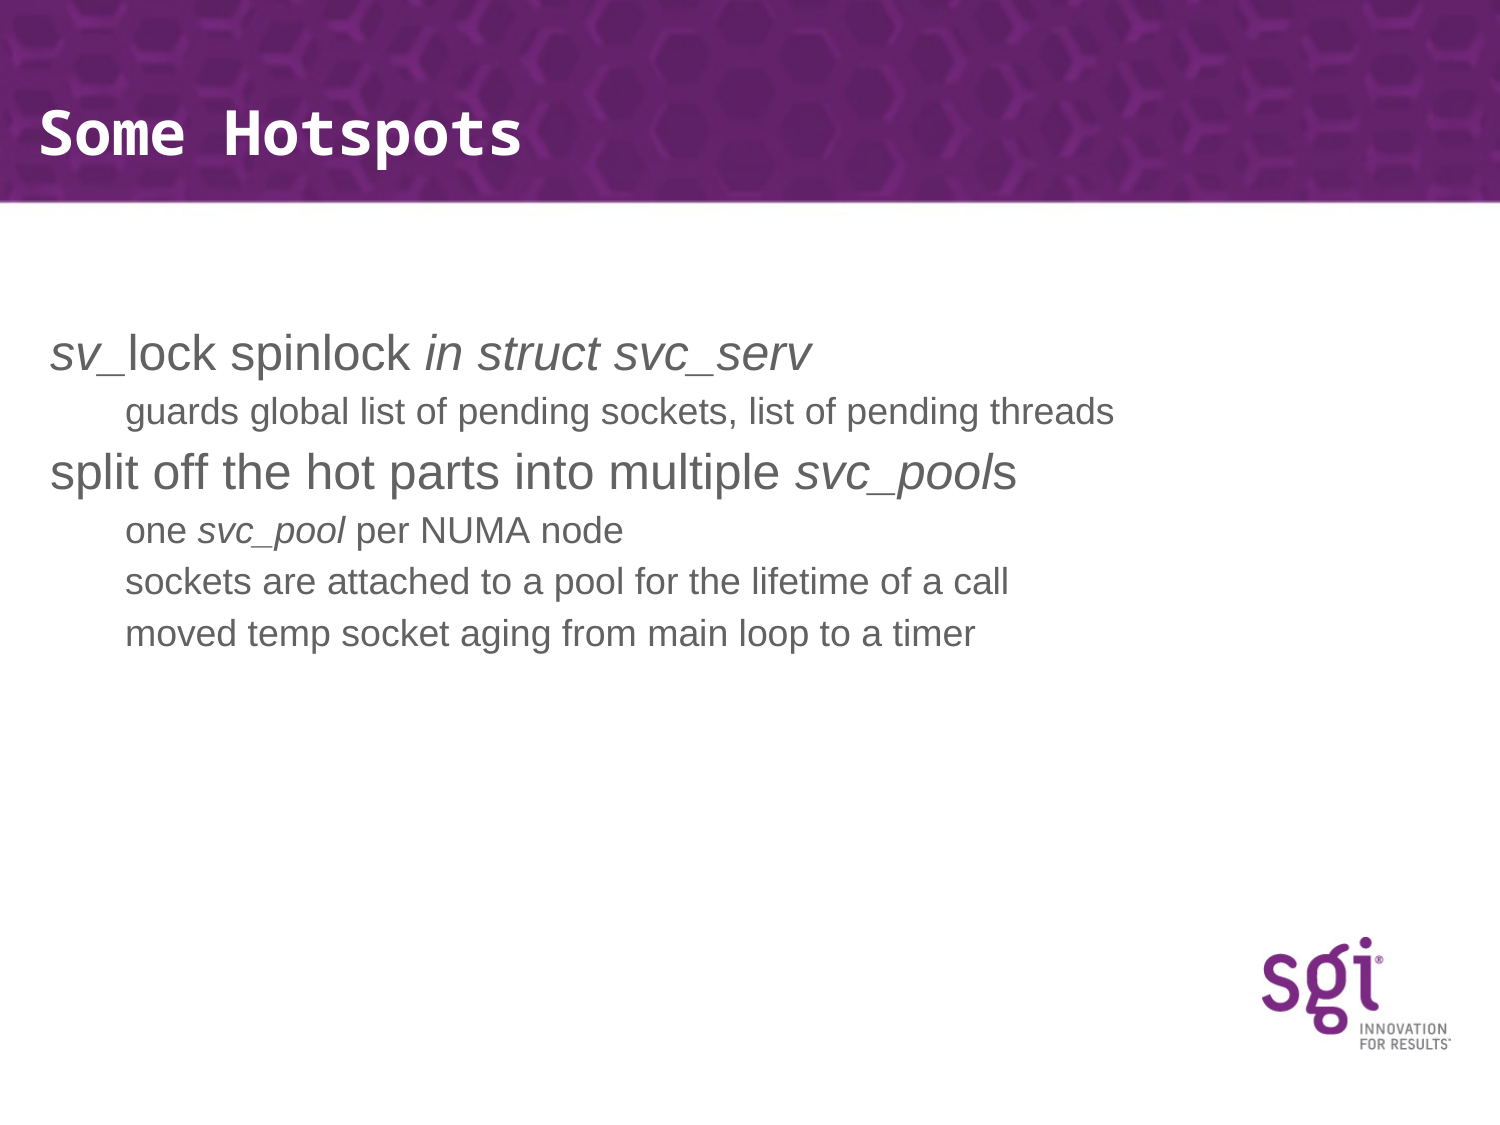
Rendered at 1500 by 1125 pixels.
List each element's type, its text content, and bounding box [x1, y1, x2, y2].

title Some Hotspots [37, 37, 1313, 226]
picture [0, 0, 1500, 1050]
list sv_lock spinlock in struct svc_serv guards global list of pending sockets, list of pending threads split off the hot parts into multiple svc_pools one svc_pool per NUMA node sockets are attached to a pool for the lifetime of a call moved temp socket aging from main loop to a timer [50, 324, 1326, 848]
